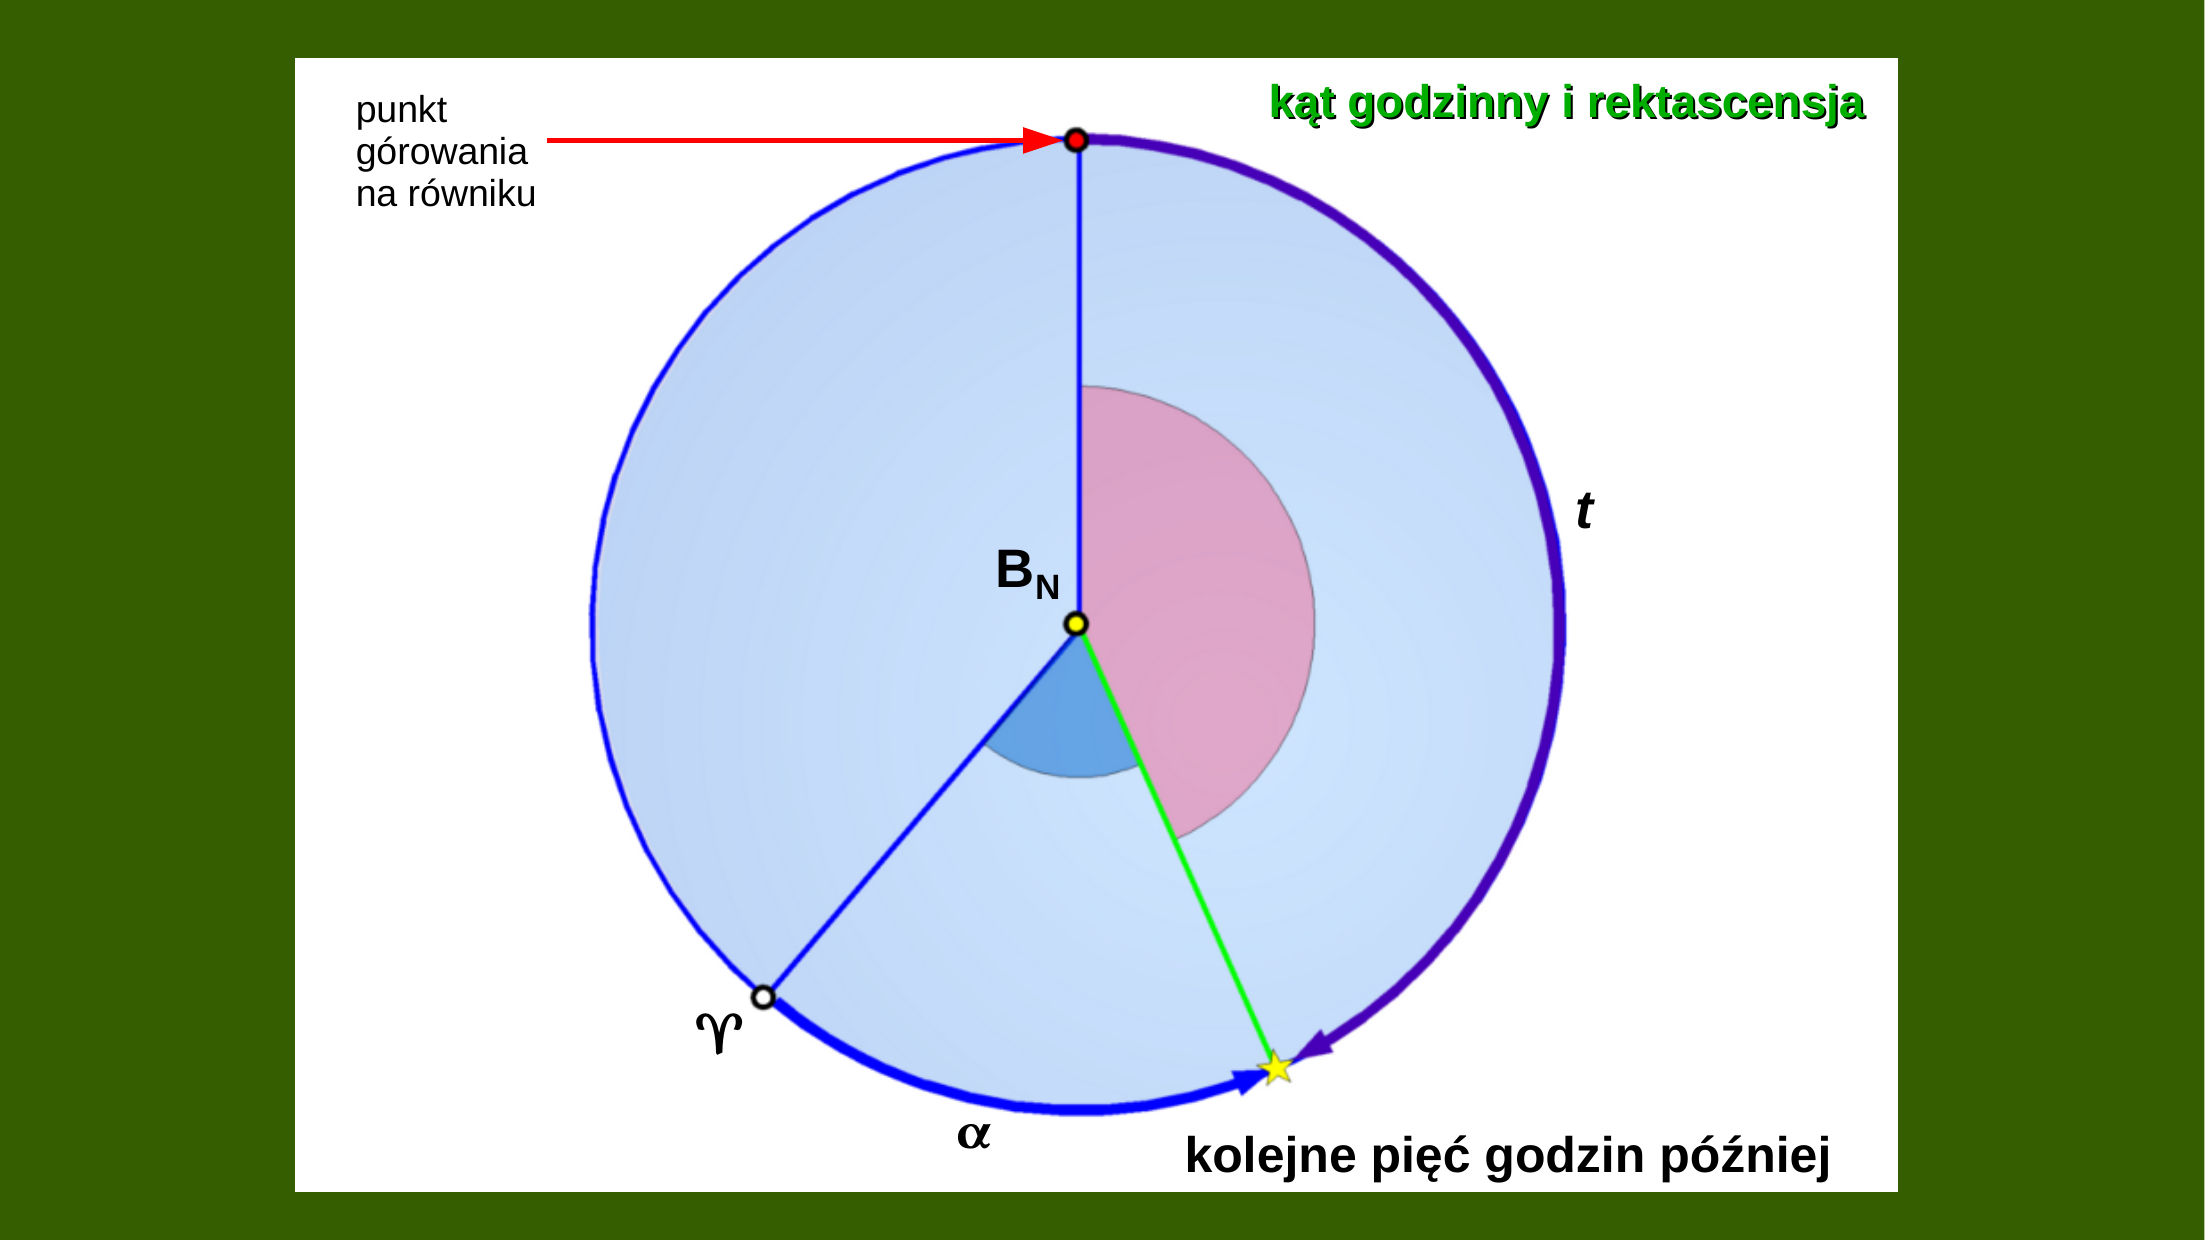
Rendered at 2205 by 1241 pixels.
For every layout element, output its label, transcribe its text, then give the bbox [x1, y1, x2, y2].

text_box α [941, 1092, 1007, 1170]
text_box kolejne pięć godzin później [1169, 1119, 1861, 1190]
text_box t [1561, 471, 1609, 548]
text_box ♈ [680, 991, 759, 1069]
text_box BN [981, 531, 1076, 615]
picture [295, 58, 1898, 1192]
text_box punkt górowania na równiku [341, 81, 554, 222]
text_box kąt godzinny i rektascensja [1253, 68, 1880, 135]
